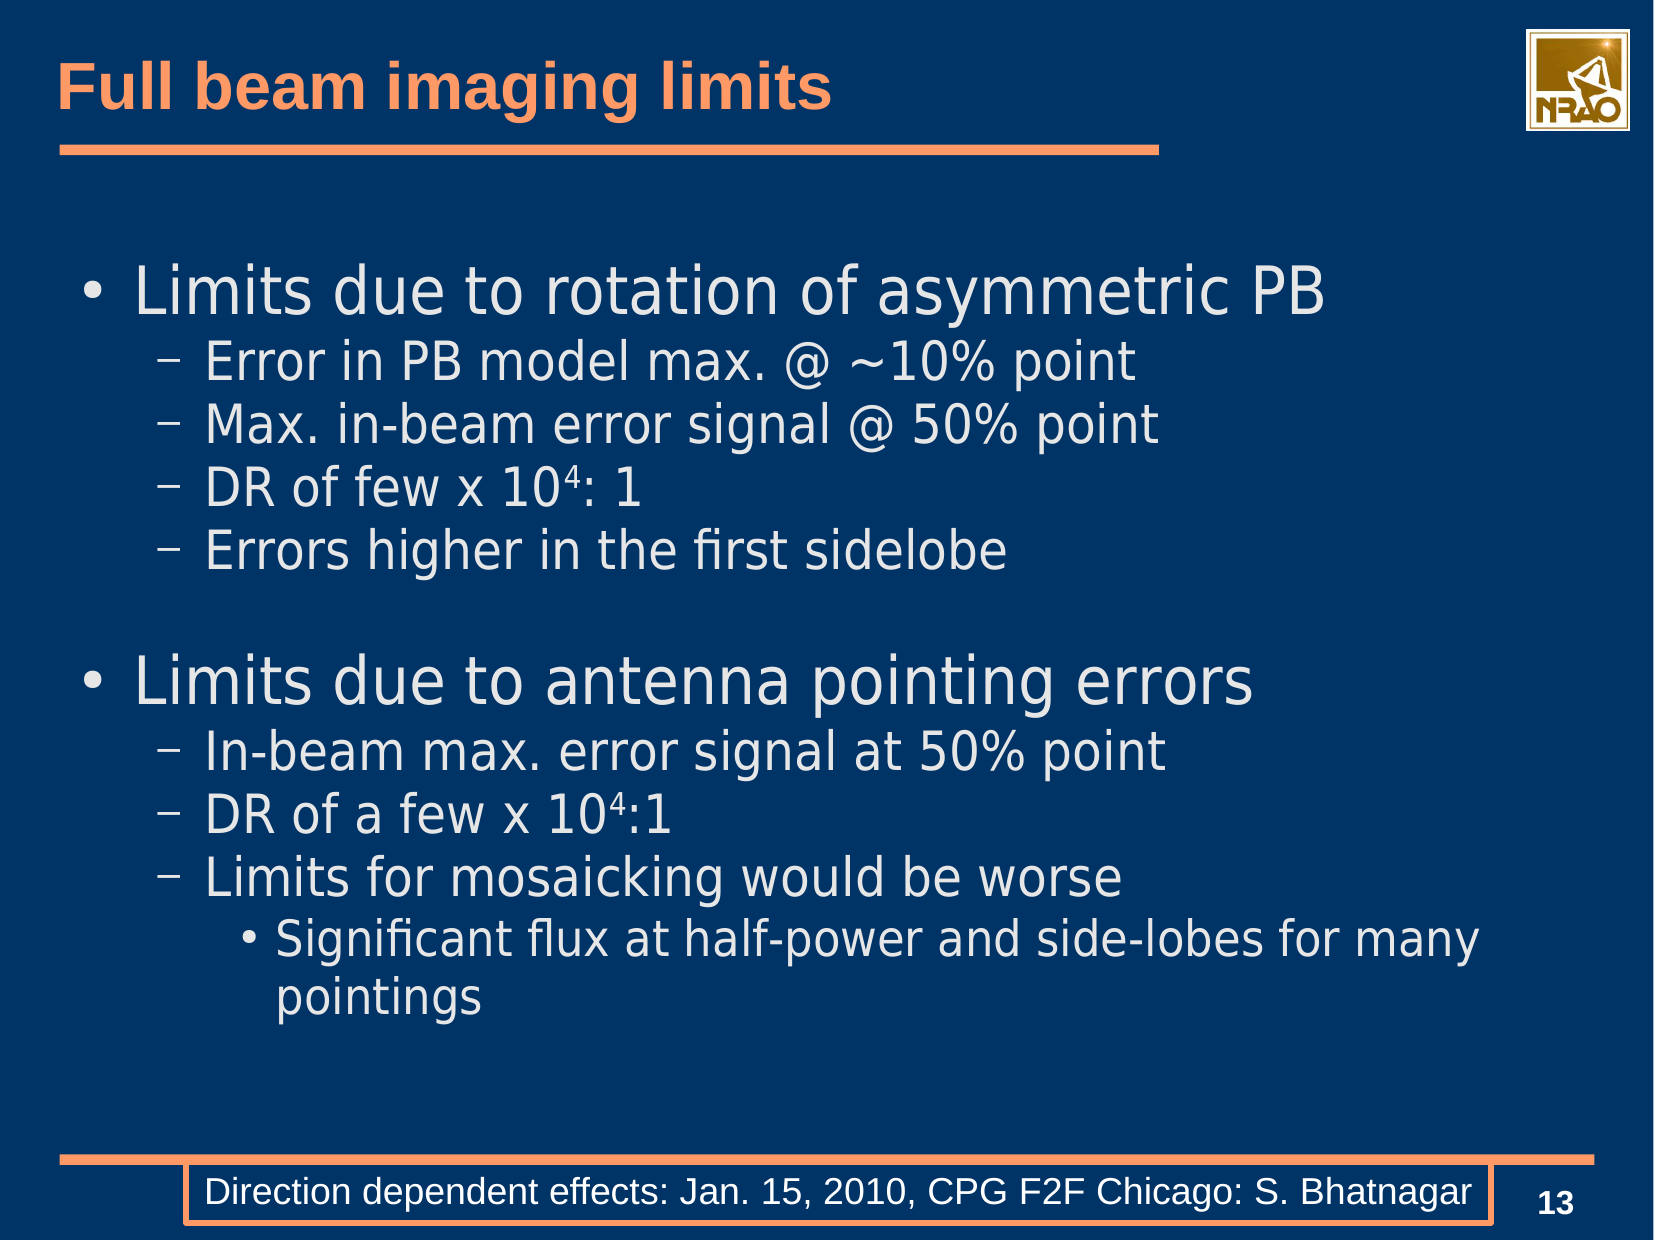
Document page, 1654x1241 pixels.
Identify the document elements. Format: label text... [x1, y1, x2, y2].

picture [1526, 29, 1630, 131]
title Full beam imaging limits [56, 34, 1489, 139]
list Limits due to rotation of asymmetric PB Error in PB model max. @ ~10% point Max. in-beam error signal @ 50% point DR of few x 104: 1 Errors higher in the first sidelobe Limits due to antenna pointing errors In-beam max. error signal at 50% point DR of a few x 104:1 Limits for mosaicking would be worse Significant flux at half-power and side-lobes for many pointings [63, 174, 1601, 1130]
